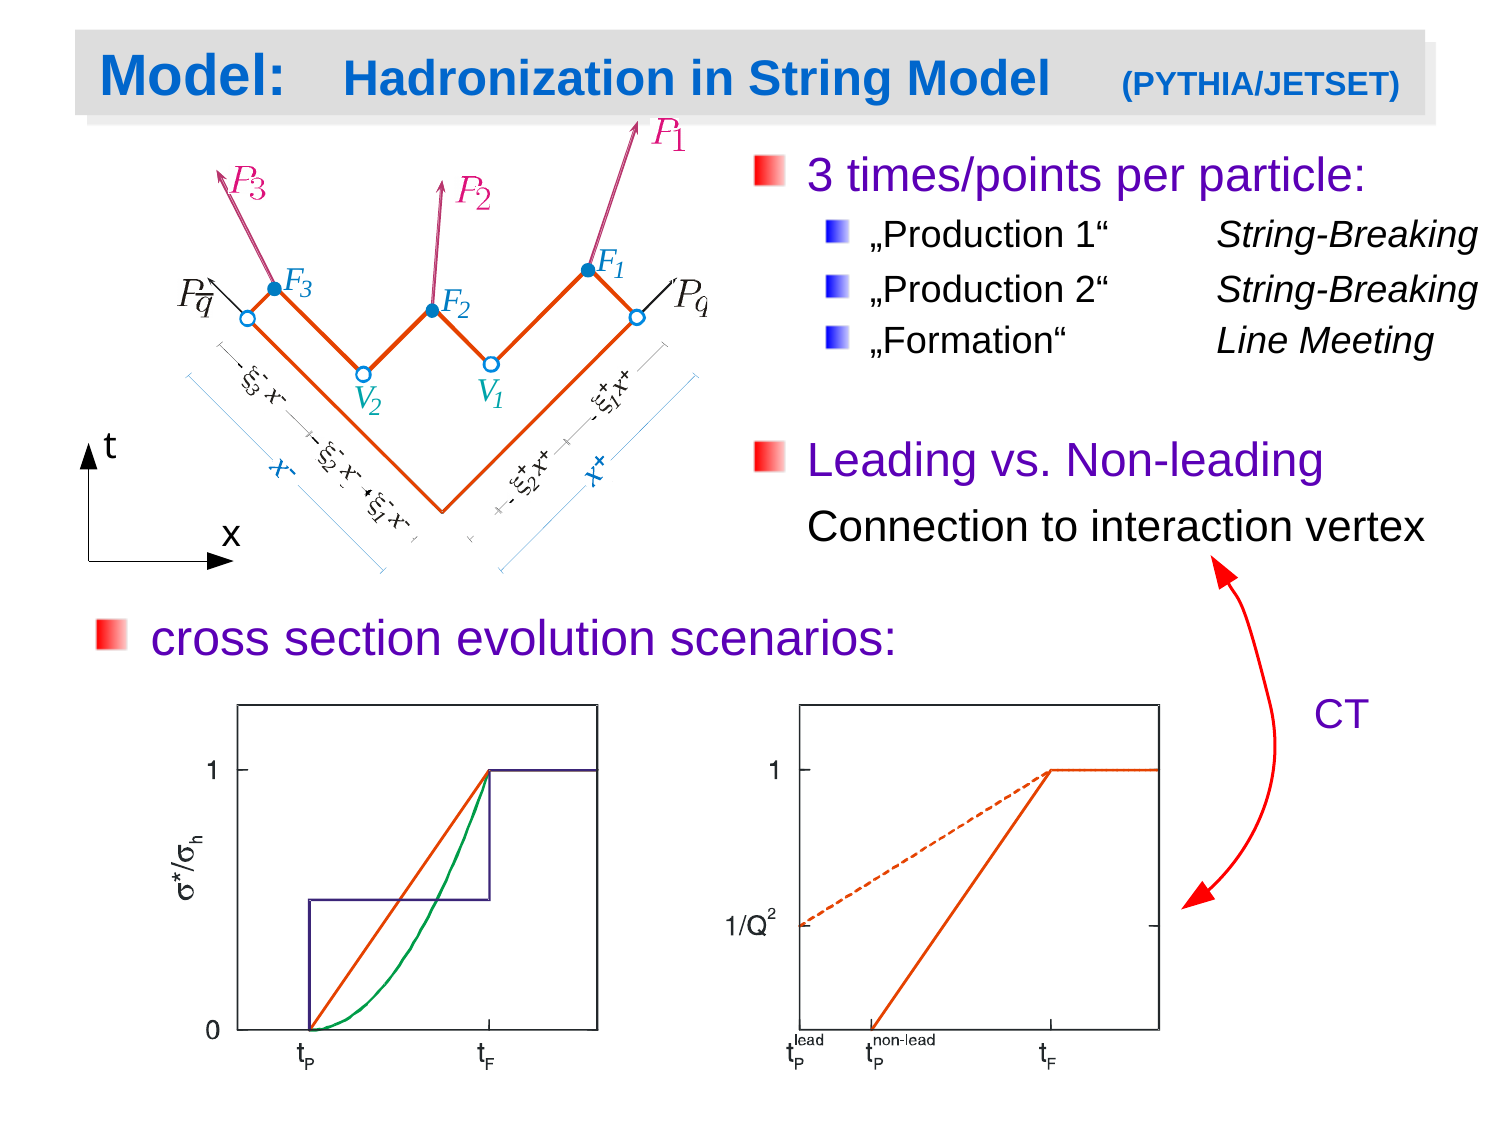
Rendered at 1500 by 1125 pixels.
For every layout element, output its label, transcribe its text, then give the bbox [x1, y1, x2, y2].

picture [752, 439, 789, 476]
picture [824, 218, 852, 246]
picture [824, 273, 852, 301]
title Model: Hadronization in String Model (PYTHIA/JETSET) [75, 29, 1426, 116]
text_box CT [1299, 679, 1498, 745]
text_box t [88, 413, 132, 474]
picture [171, 704, 599, 1070]
text_box 3 times/points per particle: „Production 1“ String-Breaking „Production 2“ String-Breaking „Formation“ Line Meeting Leading vs. Non-leading Connection to interaction vertex [738, 135, 1495, 650]
text_box cross section evolution scenarios: [79, 597, 1421, 705]
picture [177, 118, 708, 574]
picture [752, 153, 789, 190]
picture [94, 617, 131, 654]
picture [726, 704, 1161, 1070]
text_box x [206, 501, 258, 562]
picture [824, 324, 852, 352]
